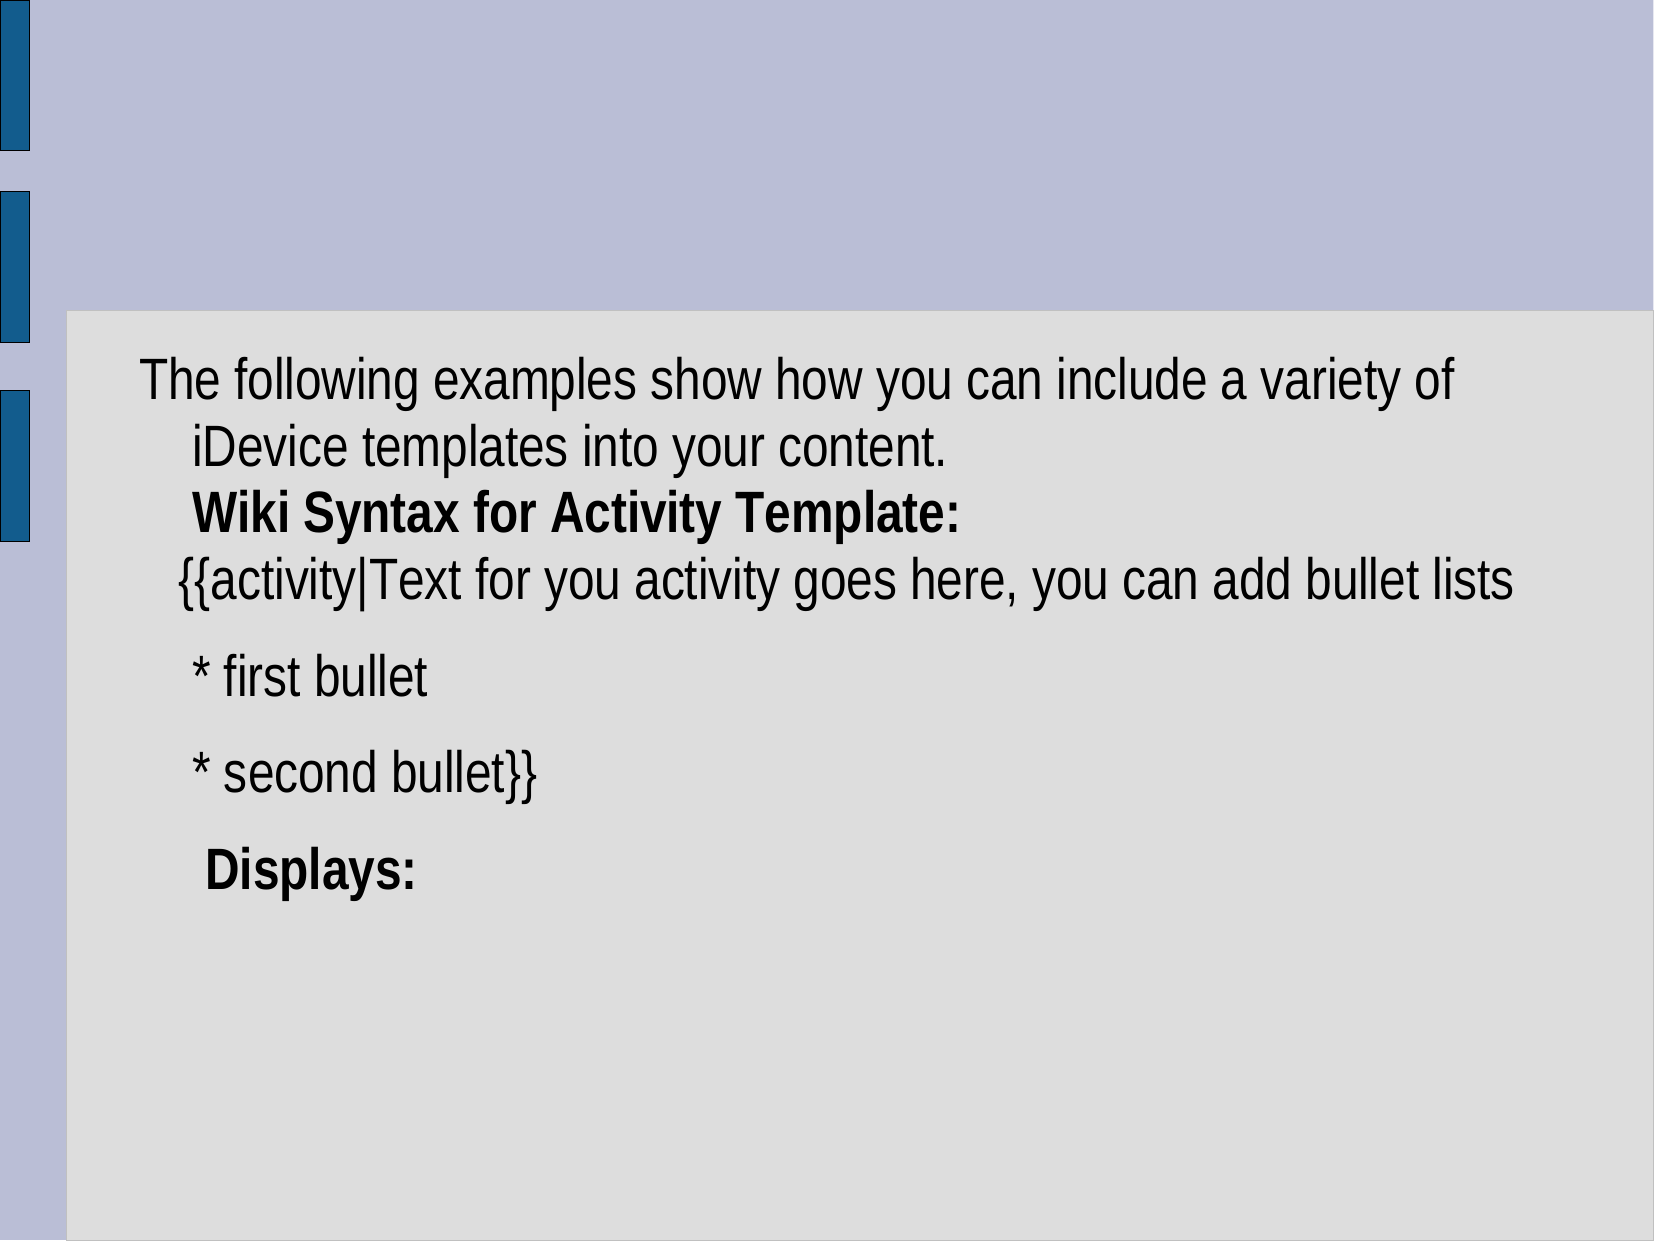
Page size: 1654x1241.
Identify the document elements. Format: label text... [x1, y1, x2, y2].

list The following examples show how you can include a variety of iDevice templates into your content. Wiki Syntax for Activity Template: {{activity|Text for you activity goes here, you can add bullet lists * first bullet * second bullet}} Displays: [121, 344, 1534, 1127]
